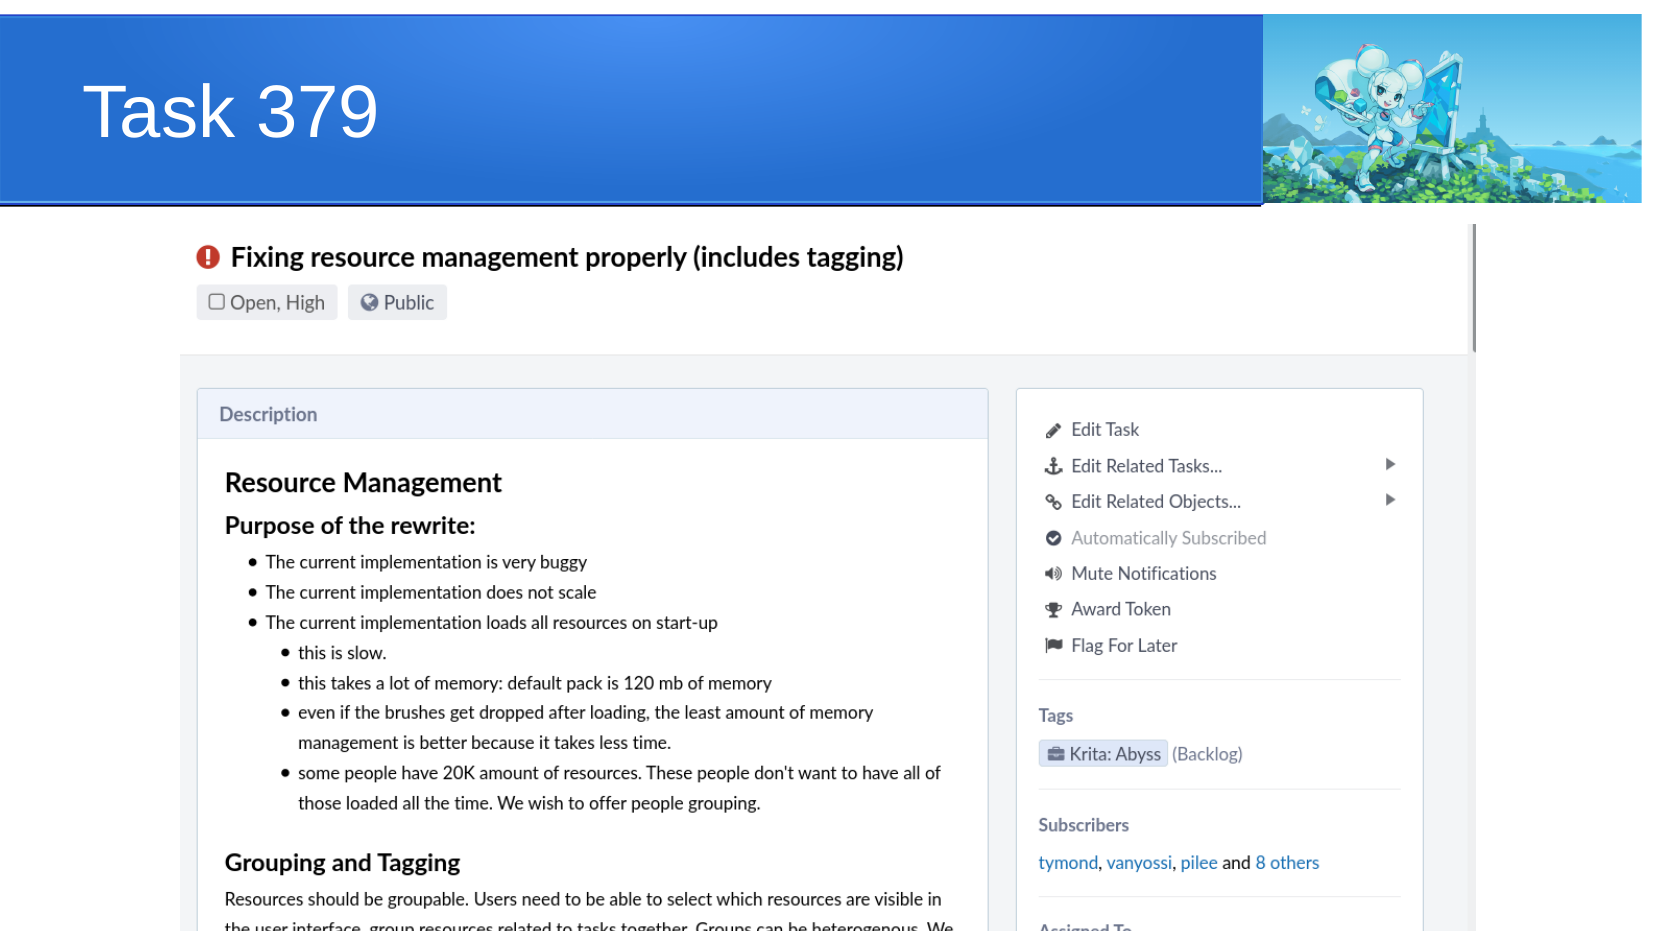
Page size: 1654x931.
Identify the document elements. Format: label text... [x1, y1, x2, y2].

picture [180, 224, 1476, 931]
picture [1263, 14, 1642, 203]
title Task 379 [82, 35, 1235, 189]
